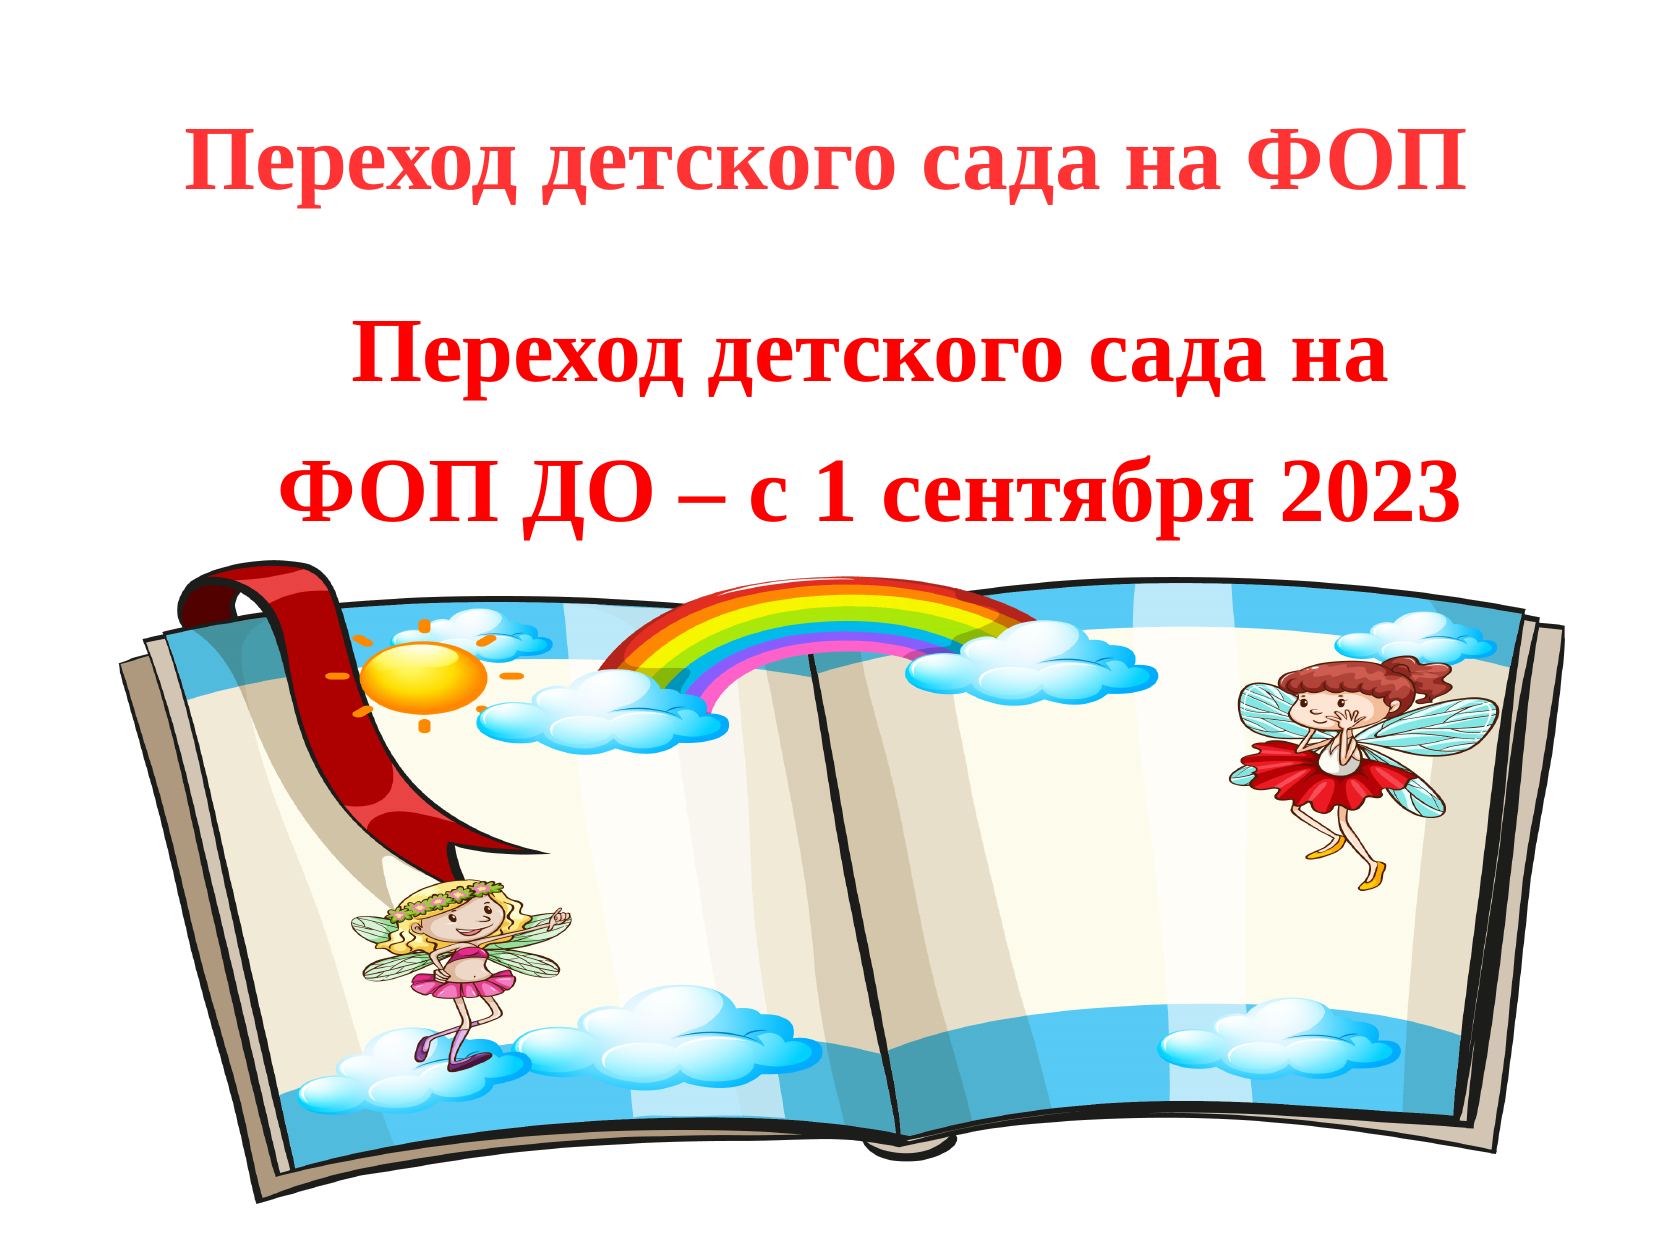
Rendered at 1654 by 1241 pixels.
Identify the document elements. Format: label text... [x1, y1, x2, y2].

list Переход детского сада на ФОП ДО – с 1 сентября 2023 года. [82, 290, 1571, 1109]
title Переход детского сада на ФОП [82, 49, 1571, 257]
picture [118, 560, 1565, 1204]
